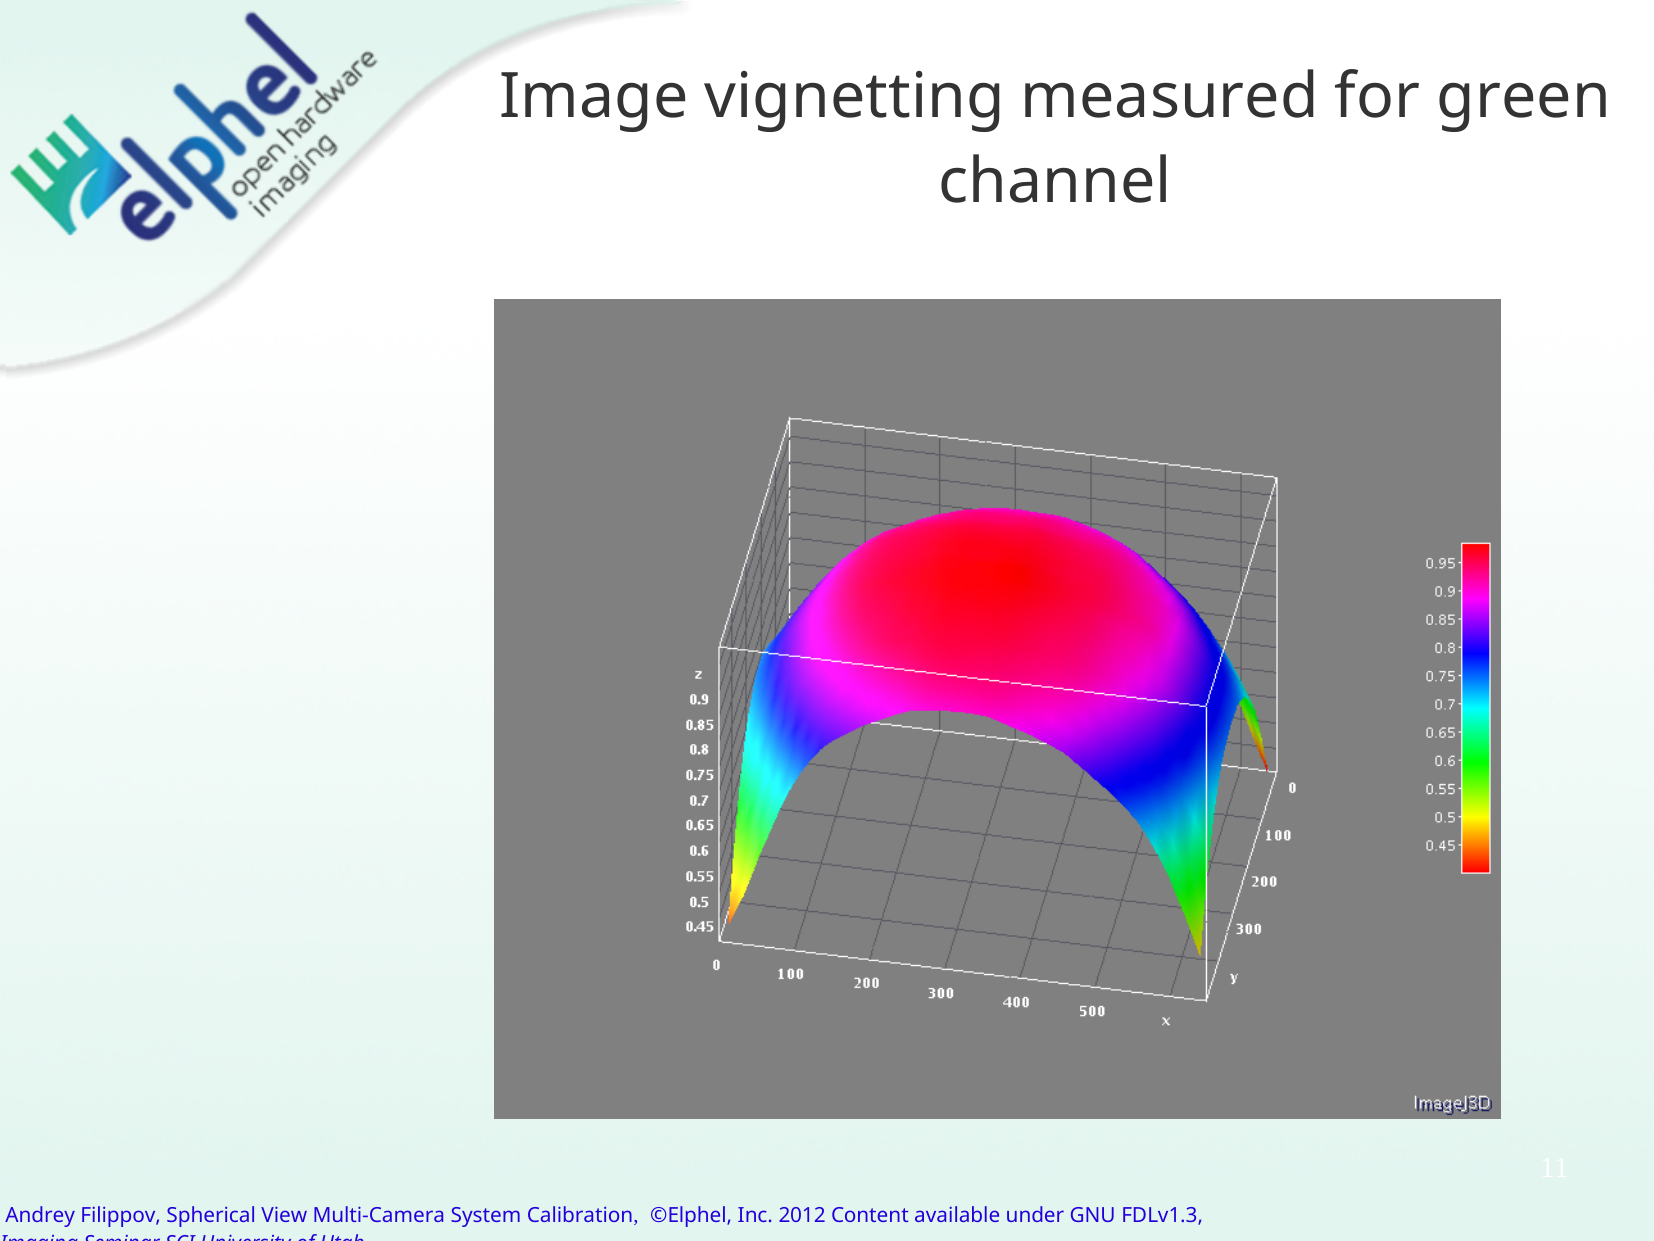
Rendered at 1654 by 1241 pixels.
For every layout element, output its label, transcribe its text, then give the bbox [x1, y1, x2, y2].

picture [0, 0, 1654, 1241]
title Image vignetting measured for green channel [479, 27, 1632, 244]
